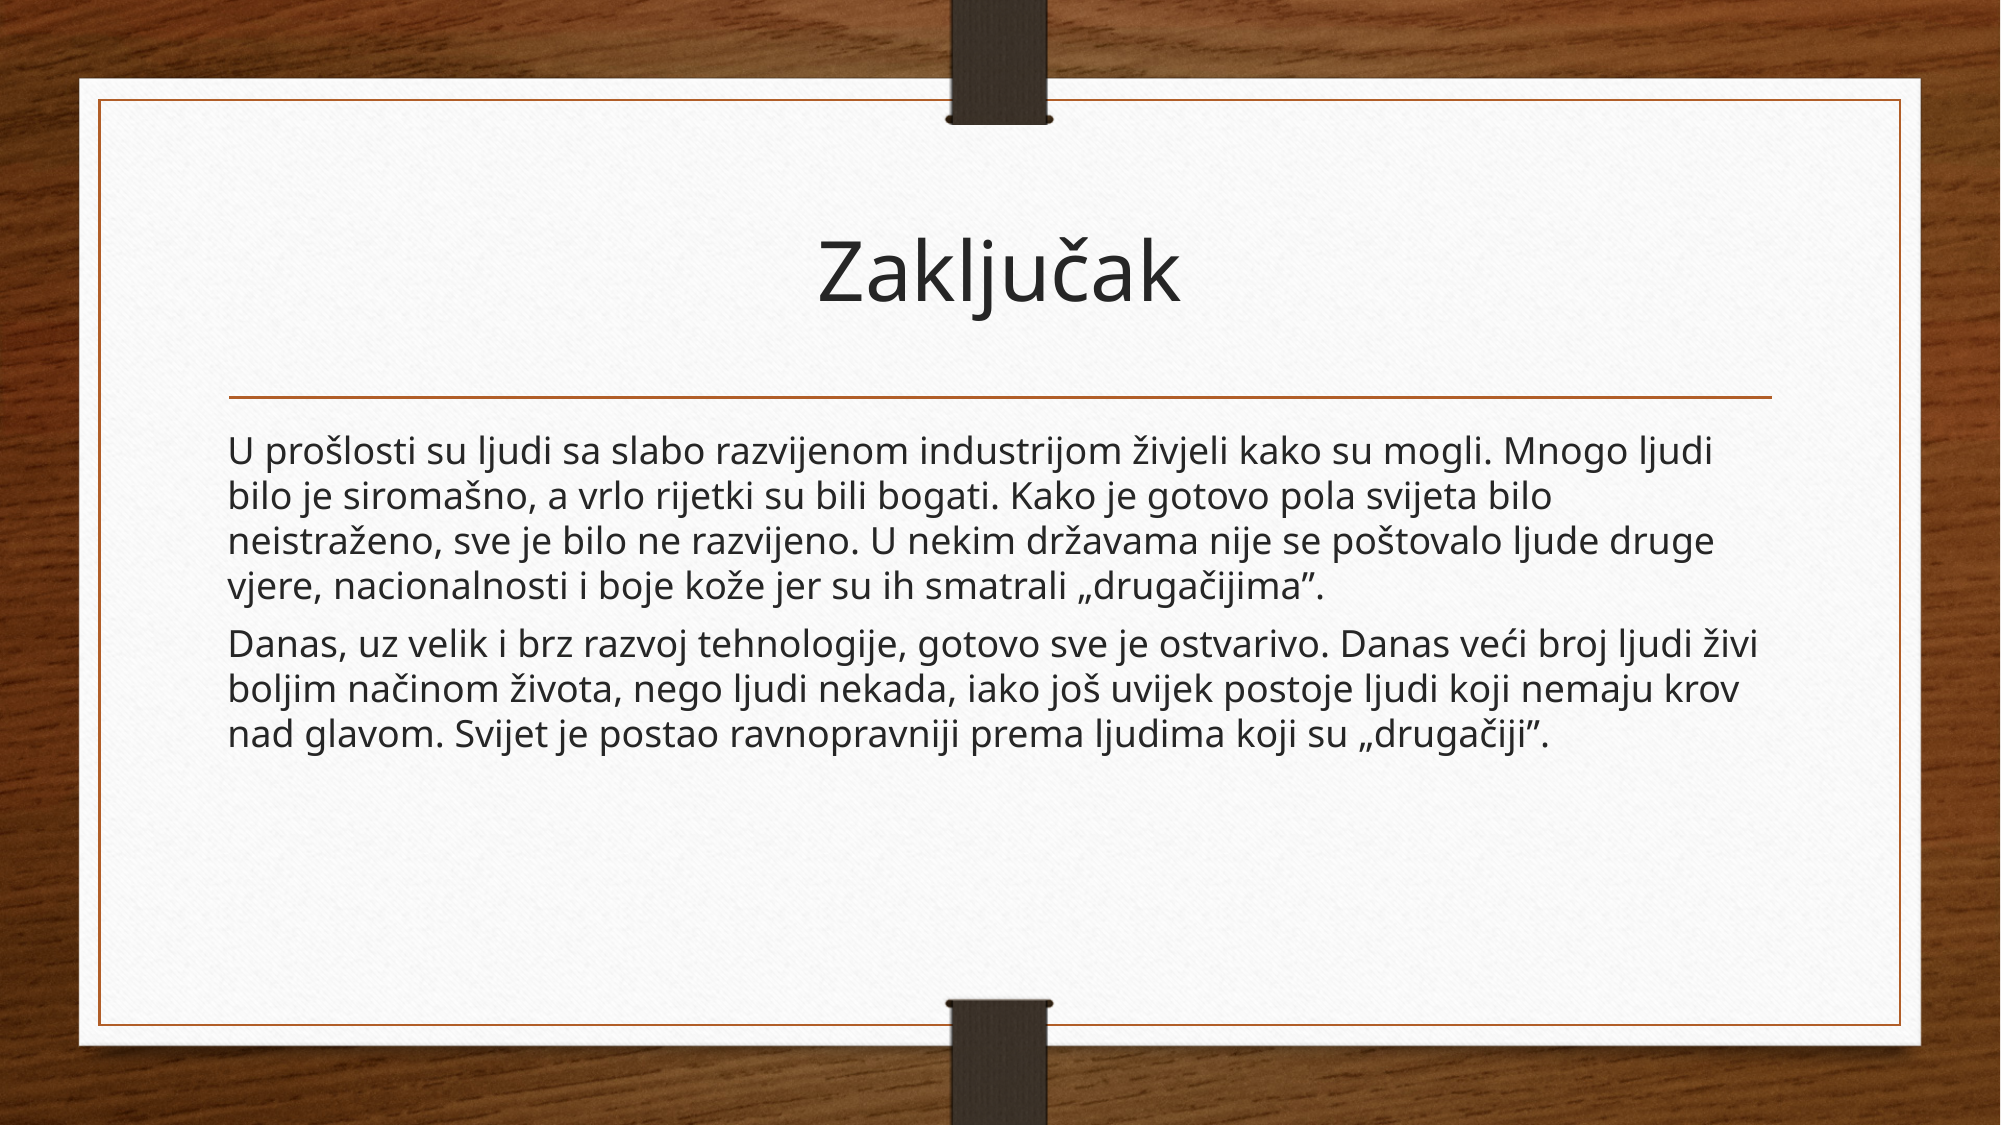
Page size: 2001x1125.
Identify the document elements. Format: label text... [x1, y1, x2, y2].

title Zaključak [212, 161, 1788, 376]
list U prošlosti su ljudi sa slabo razvijenom industrijom živjeli kako su mogli. Mnogo ljudi bilo je siromašno, a vrlo rijetki su bili bogati. Kako je gotovo pola svijeta bilo neistraženo, sve je bilo ne razvijeno. U nekim državama nije se poštovalo ljude druge vjere, nacionalnosti i boje kože jer su ih smatrali „drugačijima”. Danas, uz velik i brz razvoj tehnologije, gotovo sve je ostvarivo. Danas veći broj ljudi živi boljim načinom života, nego ljudi nekada, iako još uvijek postoje ljudi koji nemaju krov nad glavom. Svijet je postao ravnopravniji prema ljudima koji su „drugačiji”. [212, 419, 1788, 964]
